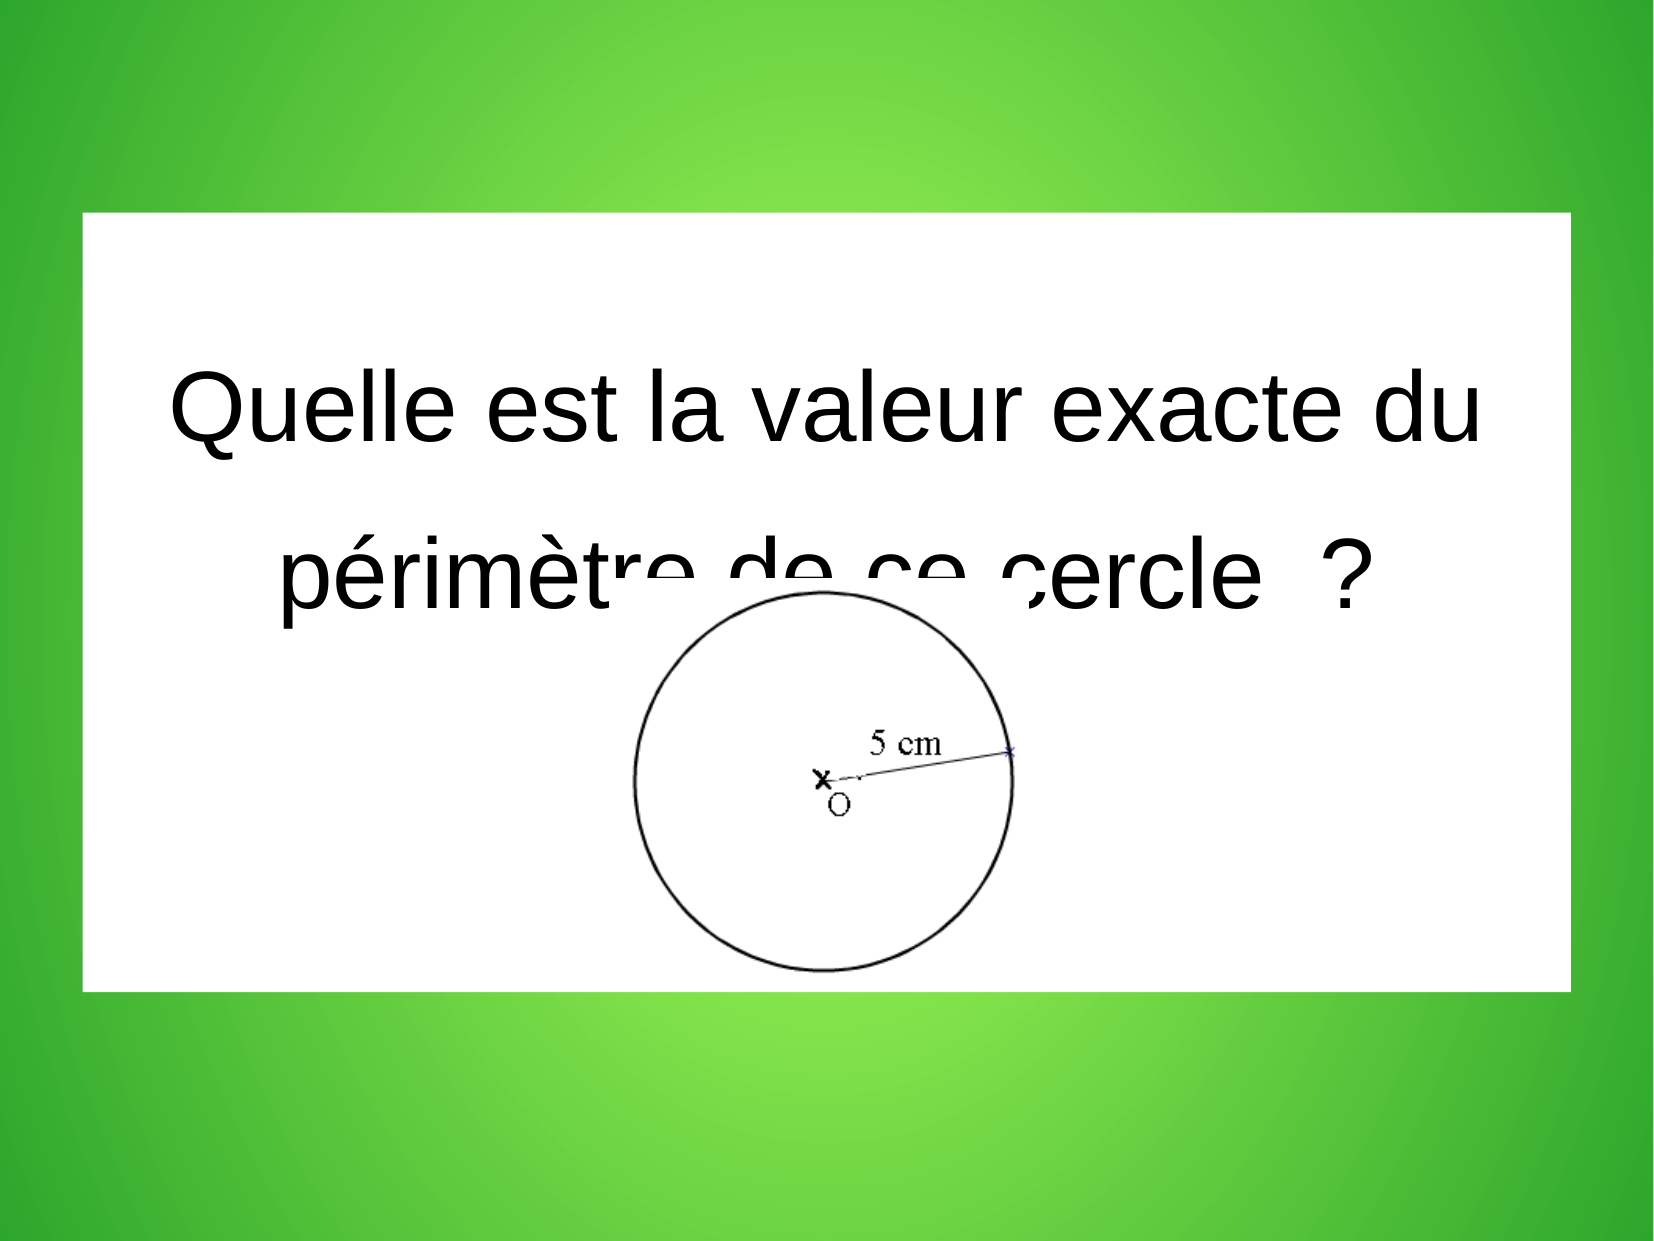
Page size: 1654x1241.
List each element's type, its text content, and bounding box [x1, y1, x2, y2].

picture [0, 0, 1654, 1241]
subtitle Quelle est la valeur exacte du périmètre de ce cercle ? [82, 212, 1571, 993]
